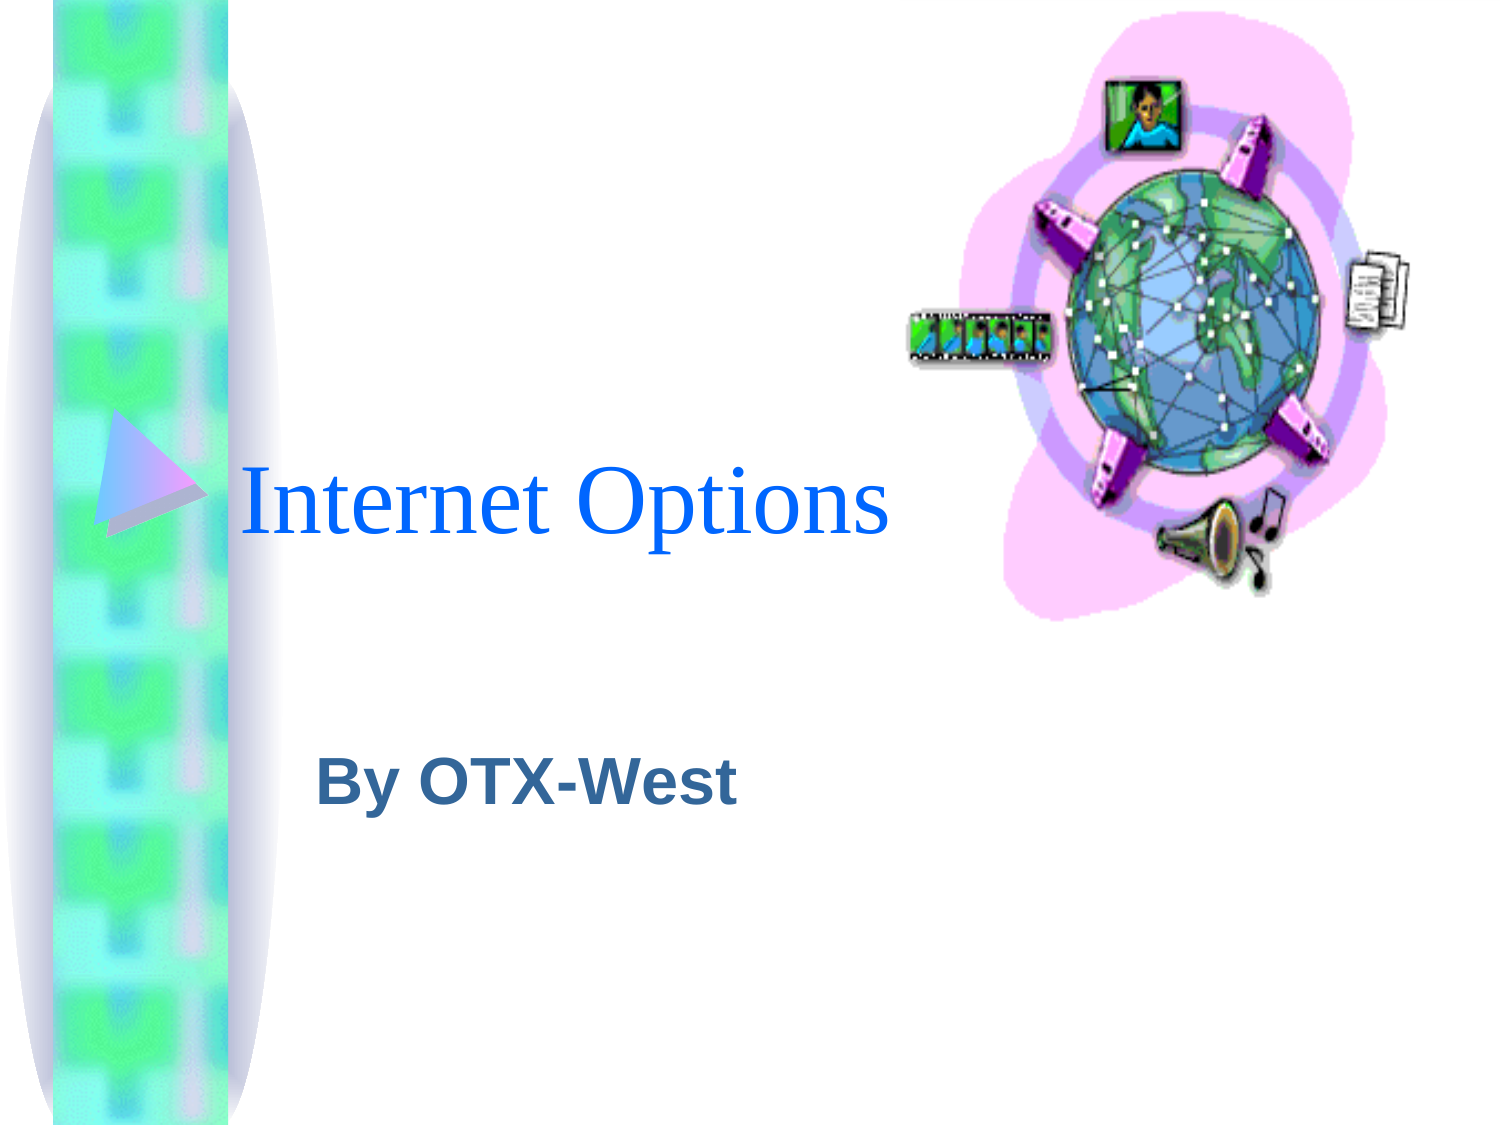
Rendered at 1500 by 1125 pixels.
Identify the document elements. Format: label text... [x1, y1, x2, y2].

picture [53, 0, 229, 1125]
picture [900, 0, 1500, 638]
title Internet Options [224, 374, 900, 563]
subtitle By OTX-West [225, 637, 1276, 926]
